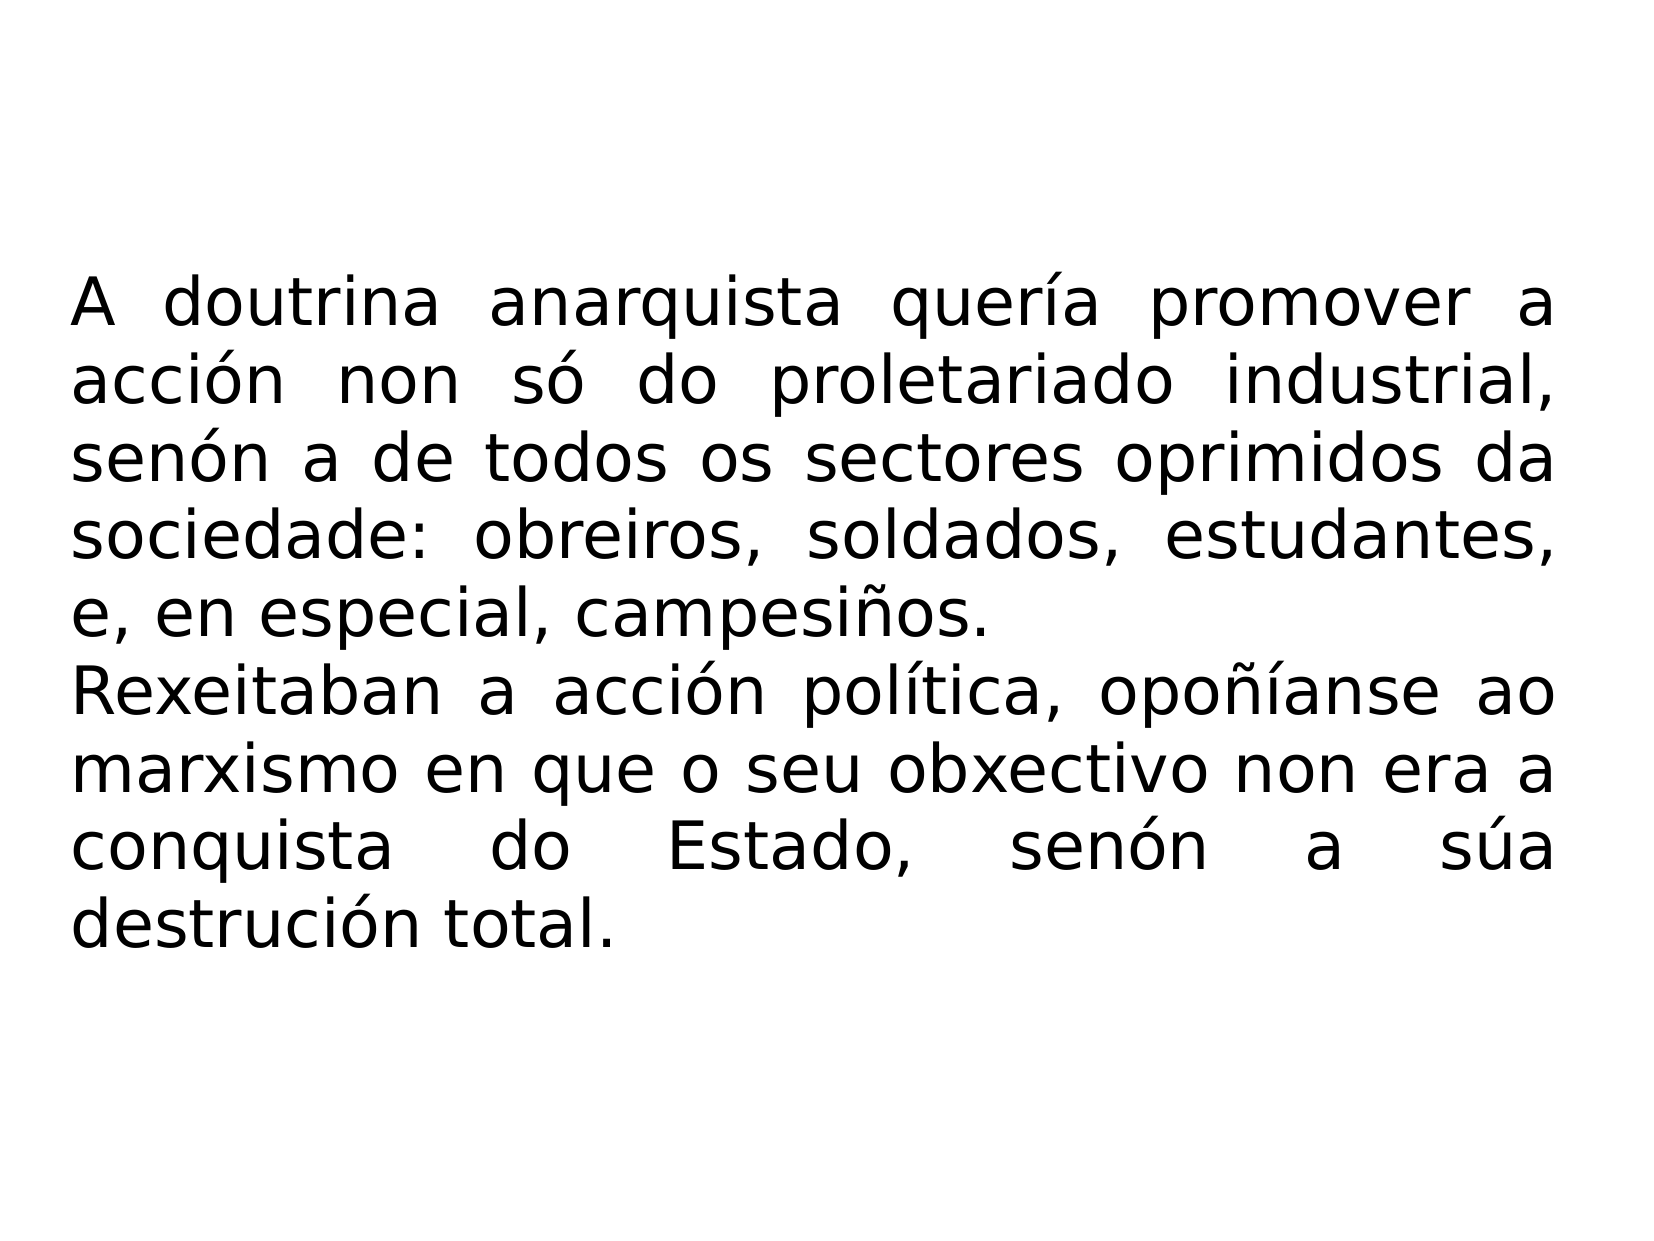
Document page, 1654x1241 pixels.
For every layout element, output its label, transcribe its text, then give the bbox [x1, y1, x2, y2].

subtitle A doutrina anarquista quería promover a acción non só do proletariado industrial, senón a de todos os sectores oprimidos da sociedade: obreiros, soldados, estudantes, e, en especial, campesiños. Rexeitaban a acción política, opoñíanse ao marxismo en que o seu obxectivo non era a conquista do Estado, senón a súa destrución total. [70, 263, 1560, 964]
